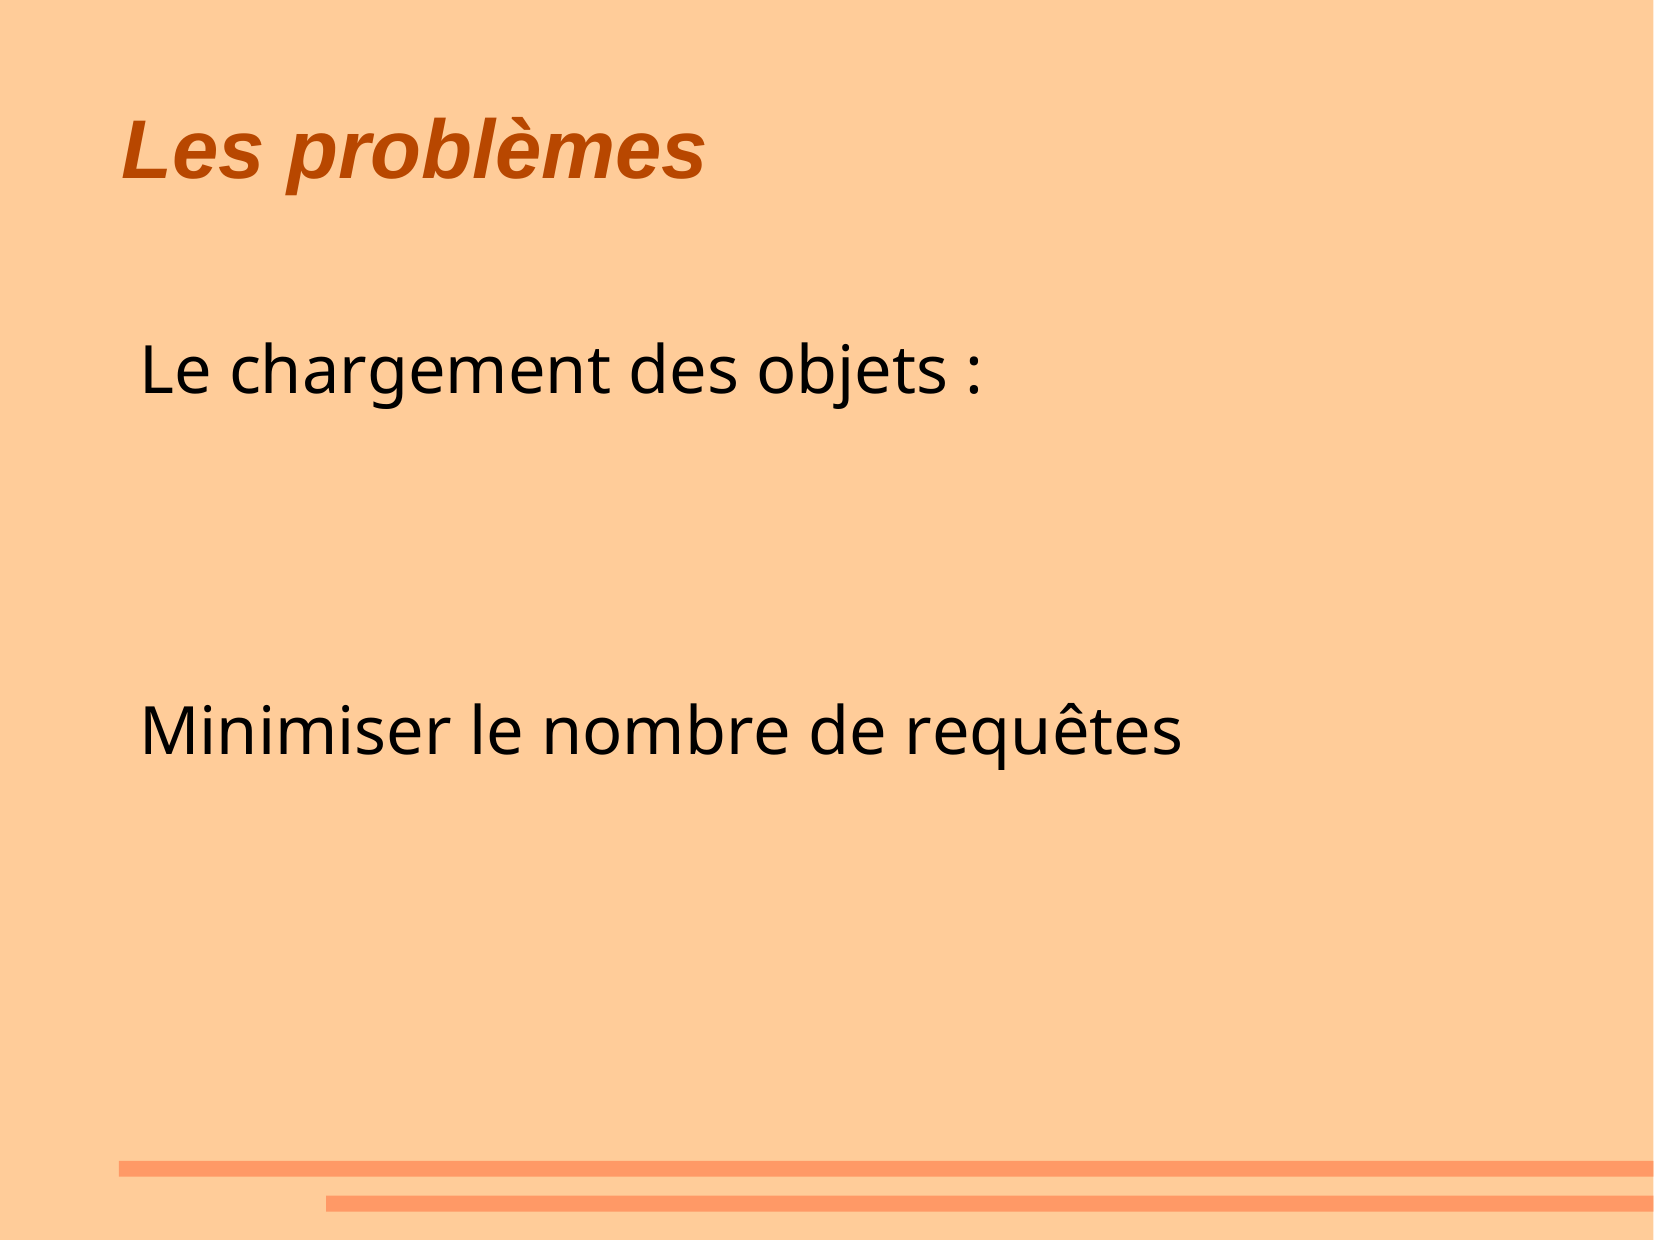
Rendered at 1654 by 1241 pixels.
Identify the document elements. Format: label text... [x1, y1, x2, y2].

title Les problèmes [121, 46, 1534, 254]
list Le chargement des objets : Minimiser le nombre de requêtes [121, 322, 1561, 788]
